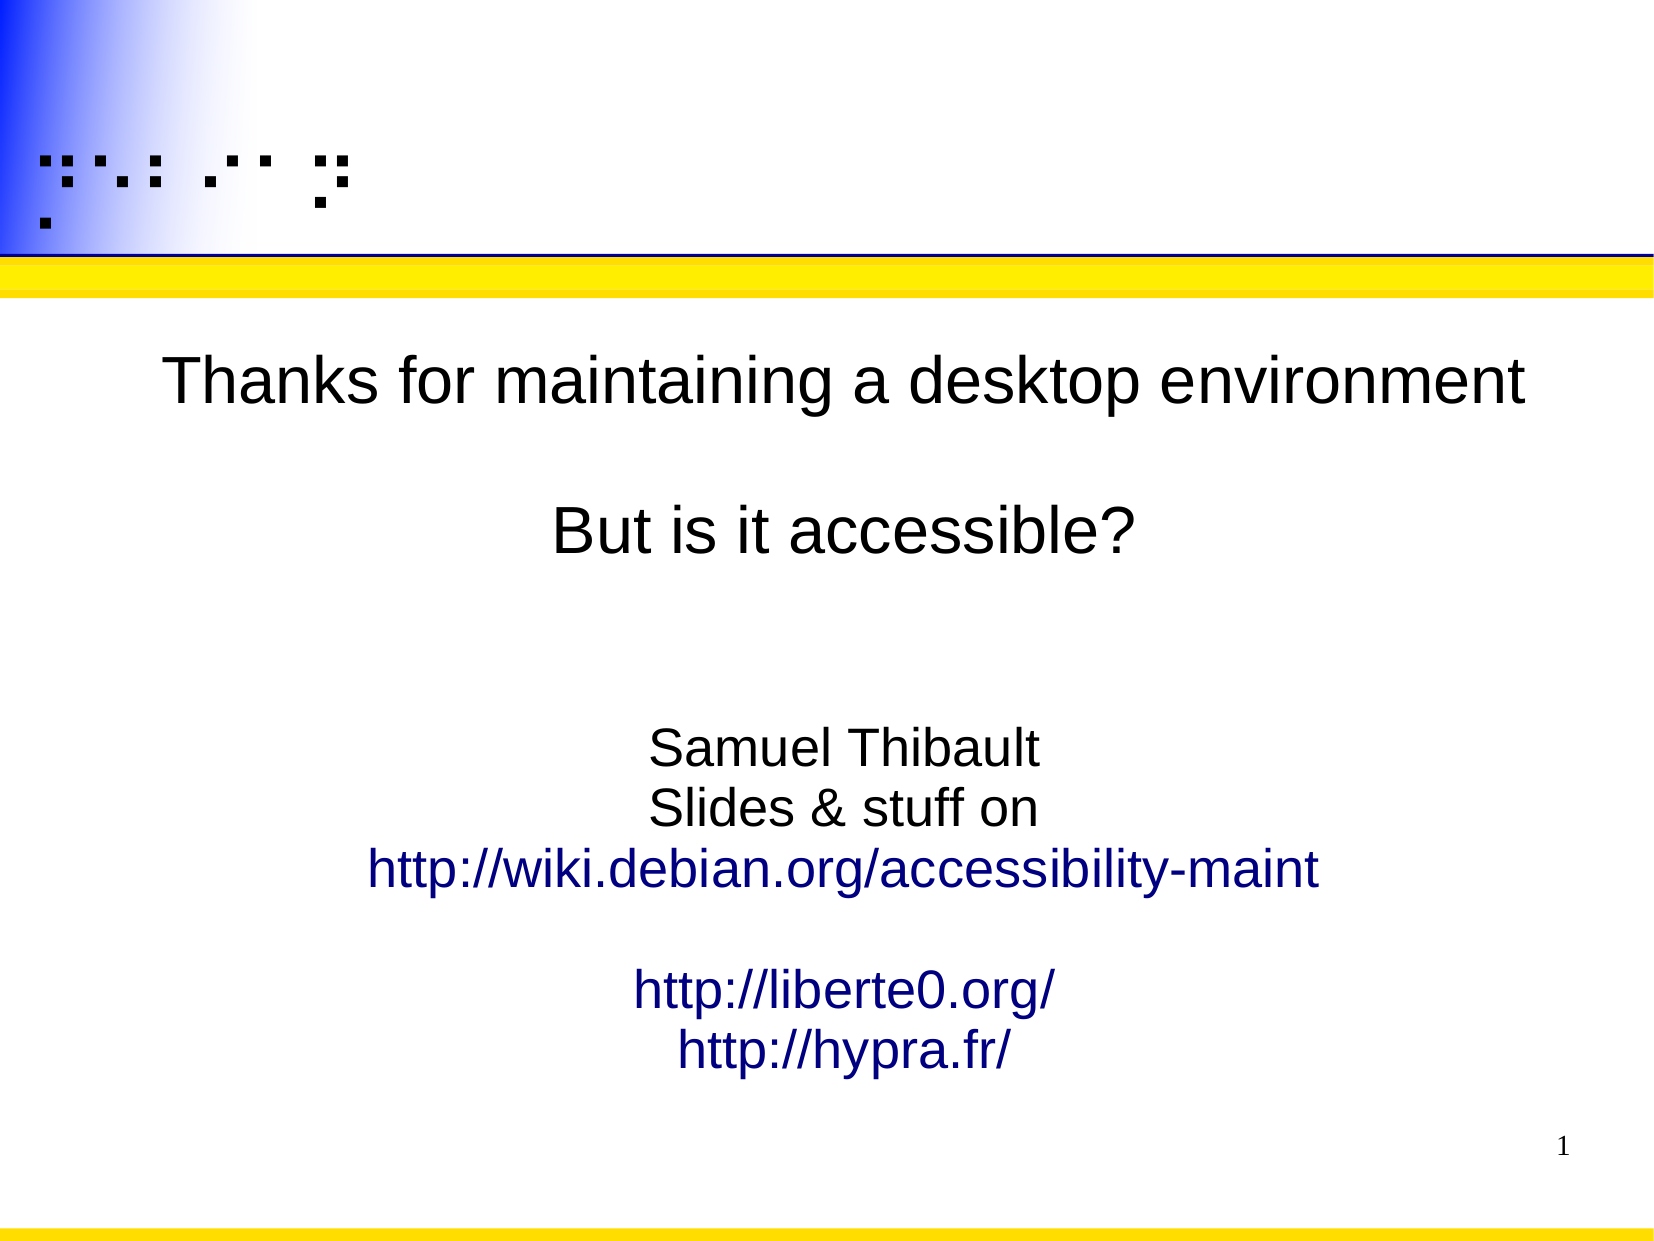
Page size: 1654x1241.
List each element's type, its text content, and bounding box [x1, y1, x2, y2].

title ﾠ [372, 126, 1571, 257]
subtitle Thanks for maintaining a desktop environment But is it accessible? Samuel Thibault Slides & stuff on http://wiki.debian.org/accessibility-maint http://liberte0.org/ http://hypra.fr/ [82, 307, 1571, 1117]
